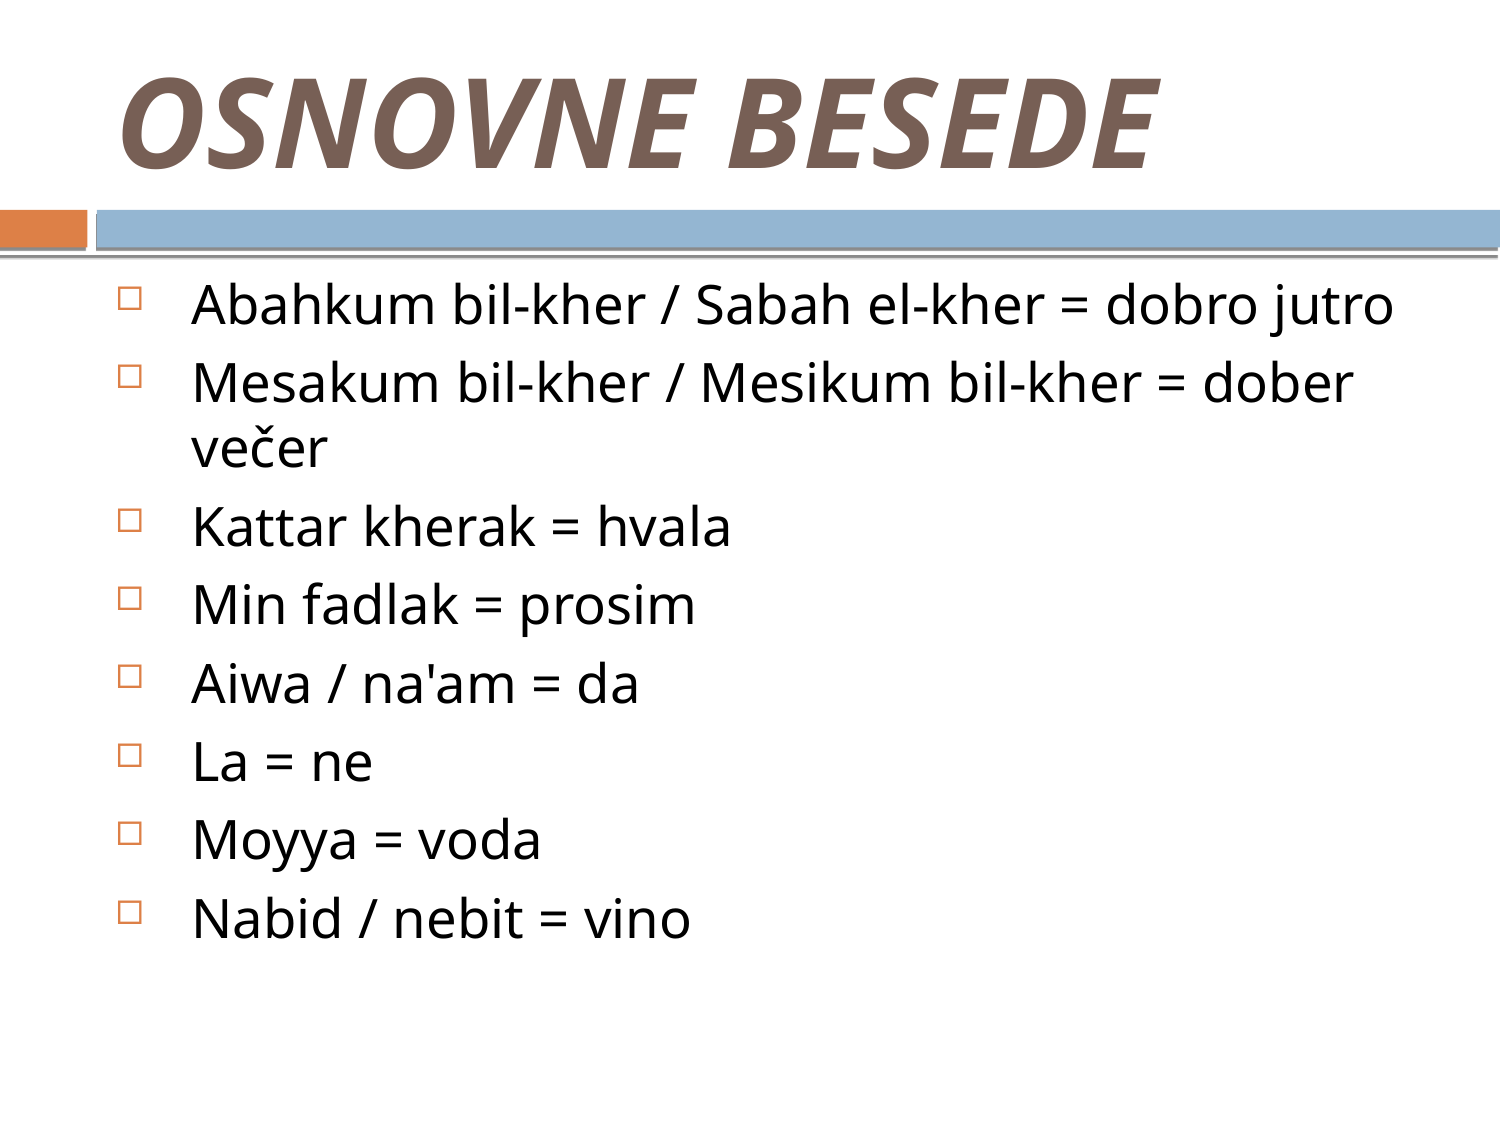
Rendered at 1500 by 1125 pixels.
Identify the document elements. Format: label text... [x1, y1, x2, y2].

title OSNOVNE BESEDE [100, 37, 1438, 200]
list Abahkum bil-kher / Sabah el-kher = dobro jutro Mesakum bil-kher / Mesikum bil-kher = dober večer Kattar kherak = hvala Min fadlak = prosim Aiwa / na'am = da La = ne Moyya = voda Nabid / nebit = vino [100, 262, 1438, 1000]
